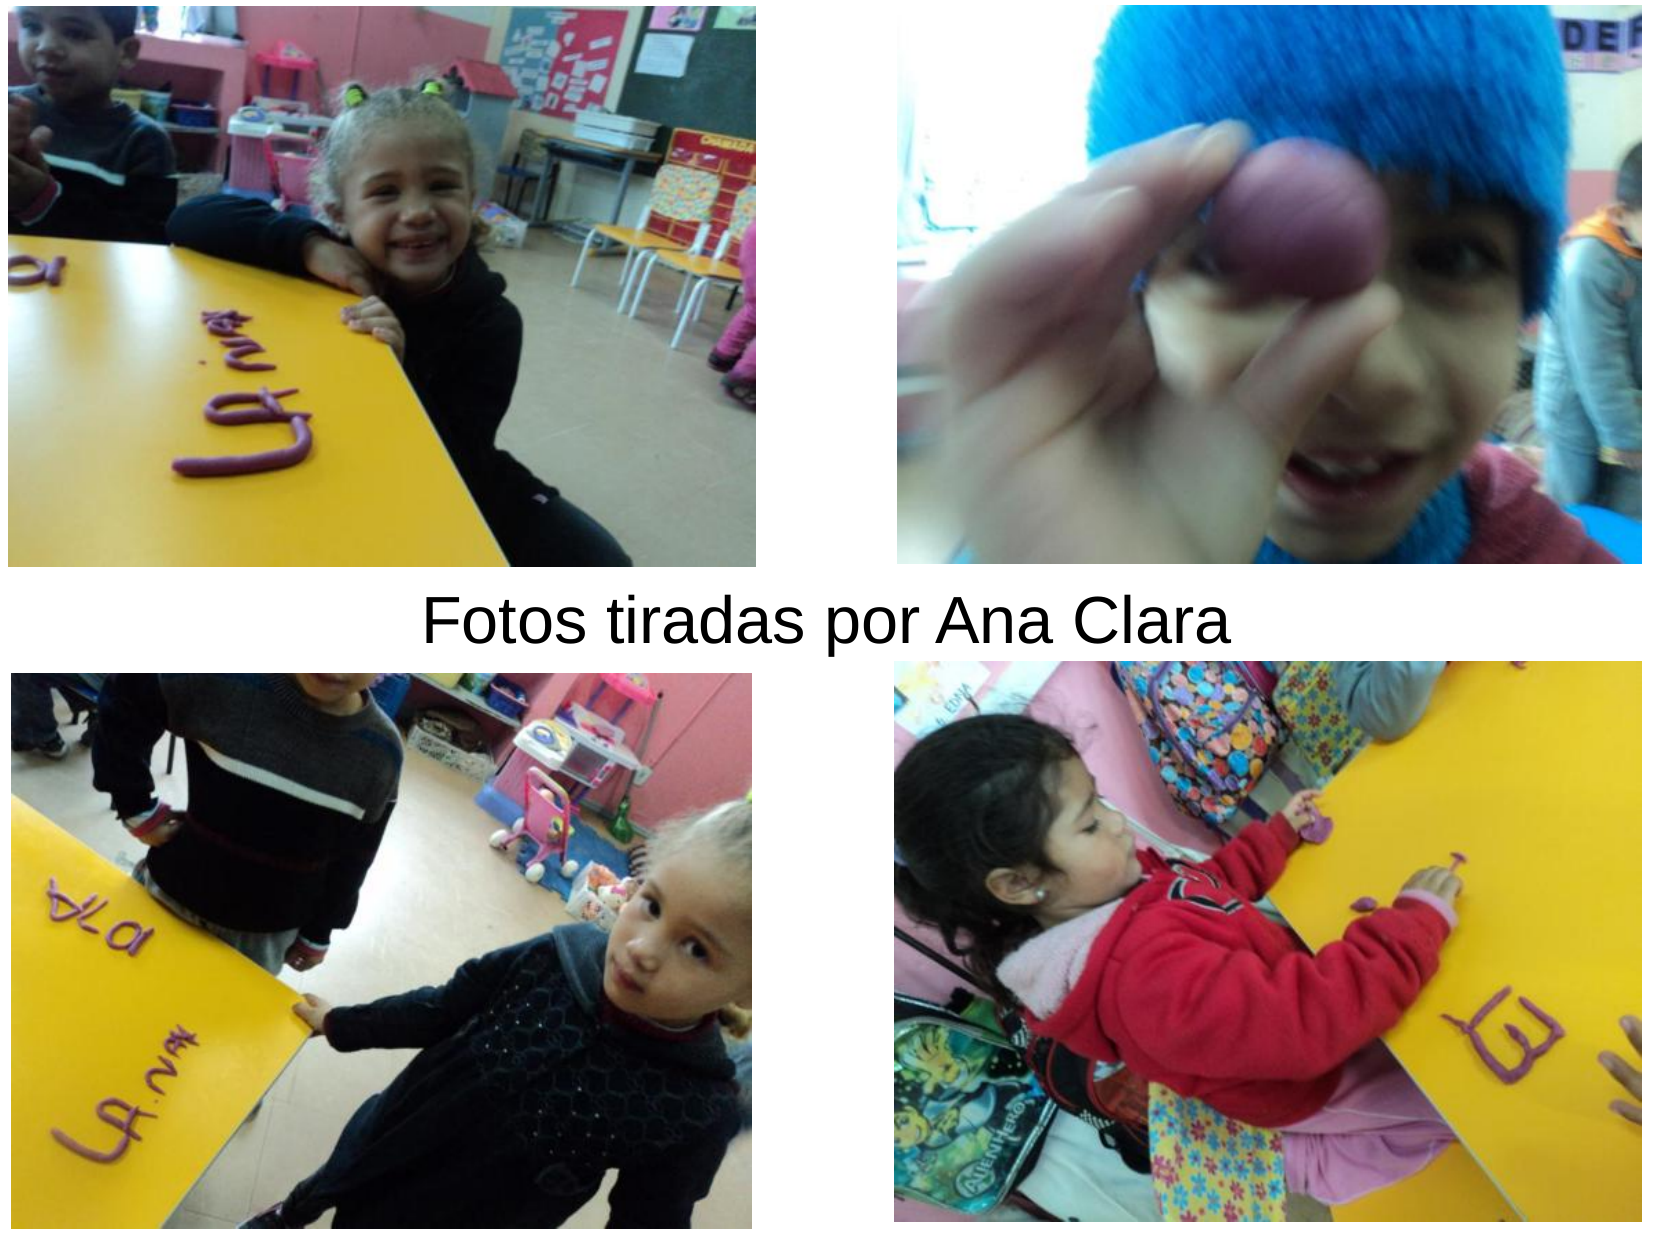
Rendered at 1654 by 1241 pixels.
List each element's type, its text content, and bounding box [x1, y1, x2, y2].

picture [897, 5, 1642, 564]
subtitle Fotos tiradas por Ana Clara [82, 508, 1571, 733]
picture [11, 673, 752, 1229]
picture [894, 661, 1642, 1222]
picture [8, 6, 756, 567]
